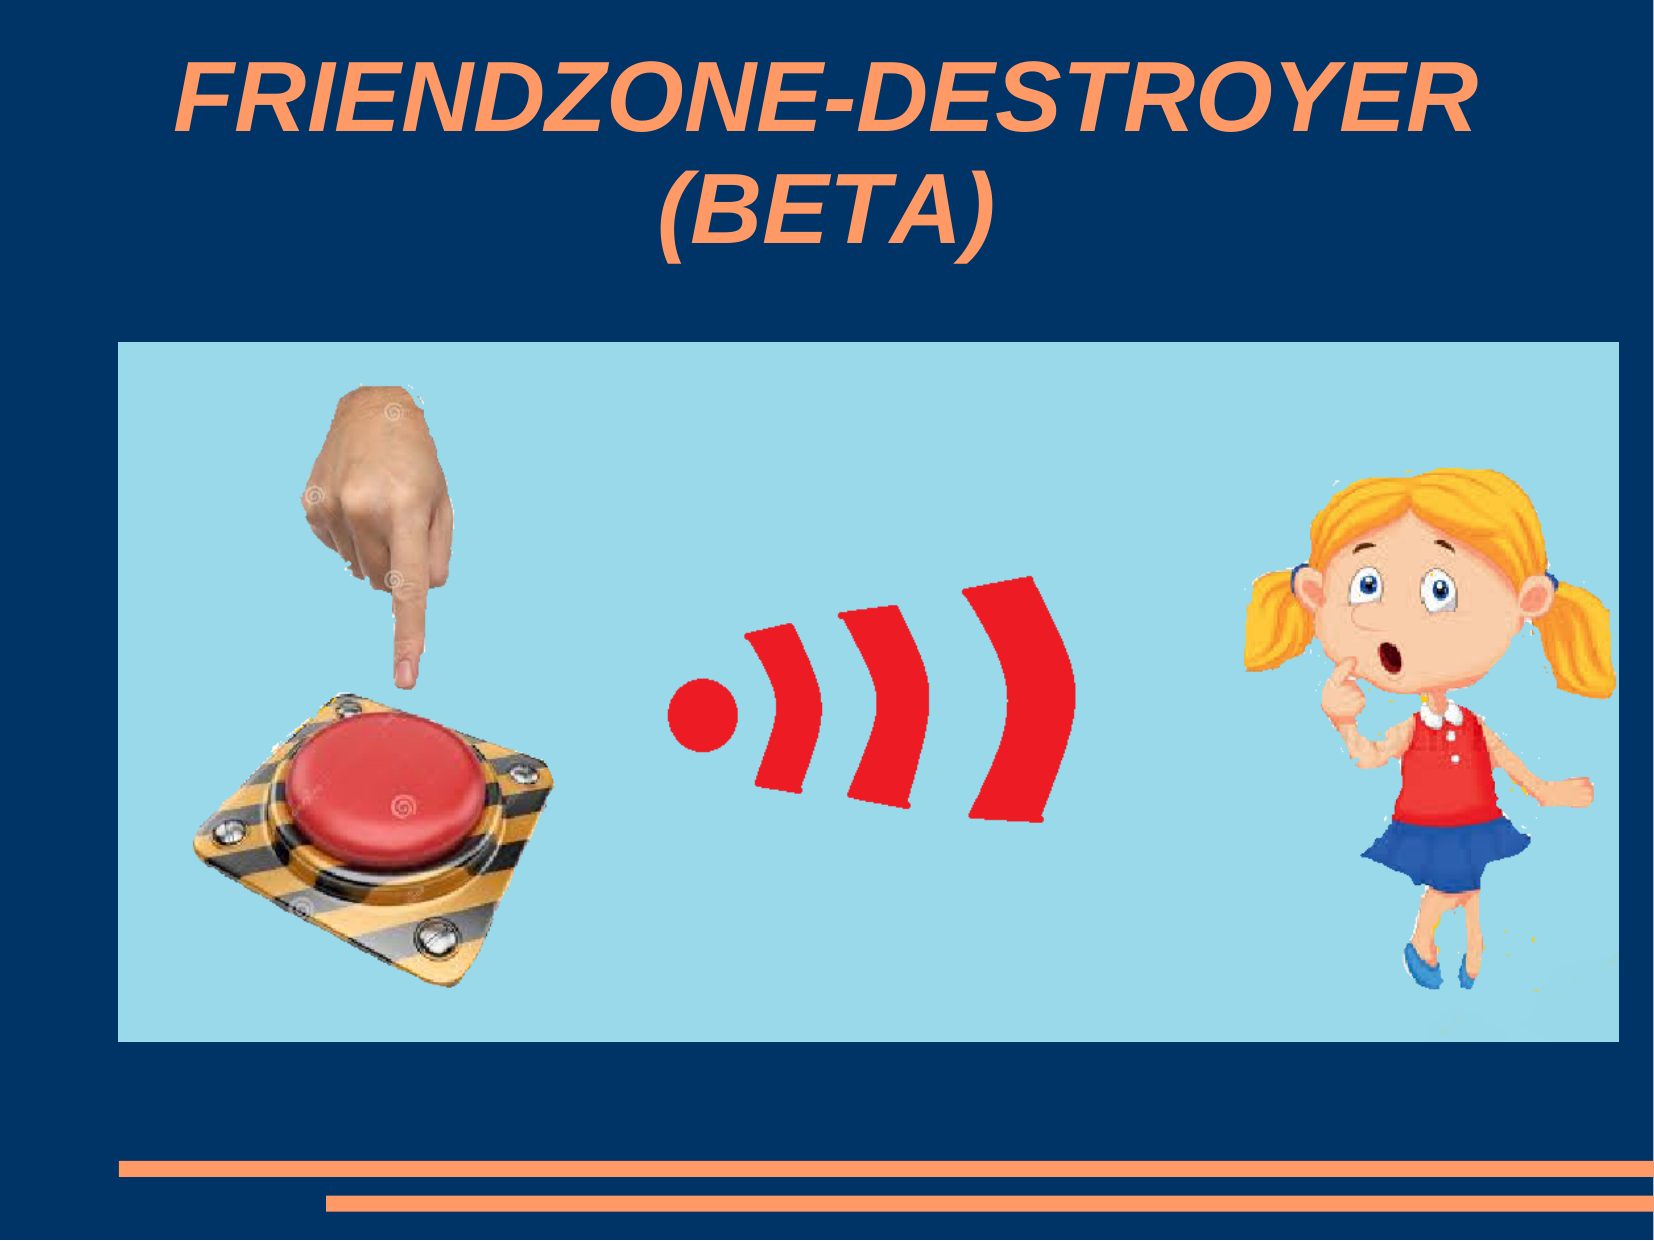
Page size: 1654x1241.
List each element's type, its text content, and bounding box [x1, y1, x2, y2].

picture [118, 342, 1619, 1042]
title FRIENDZONE-DESTROYER (BETA) [82, 41, 1571, 265]
